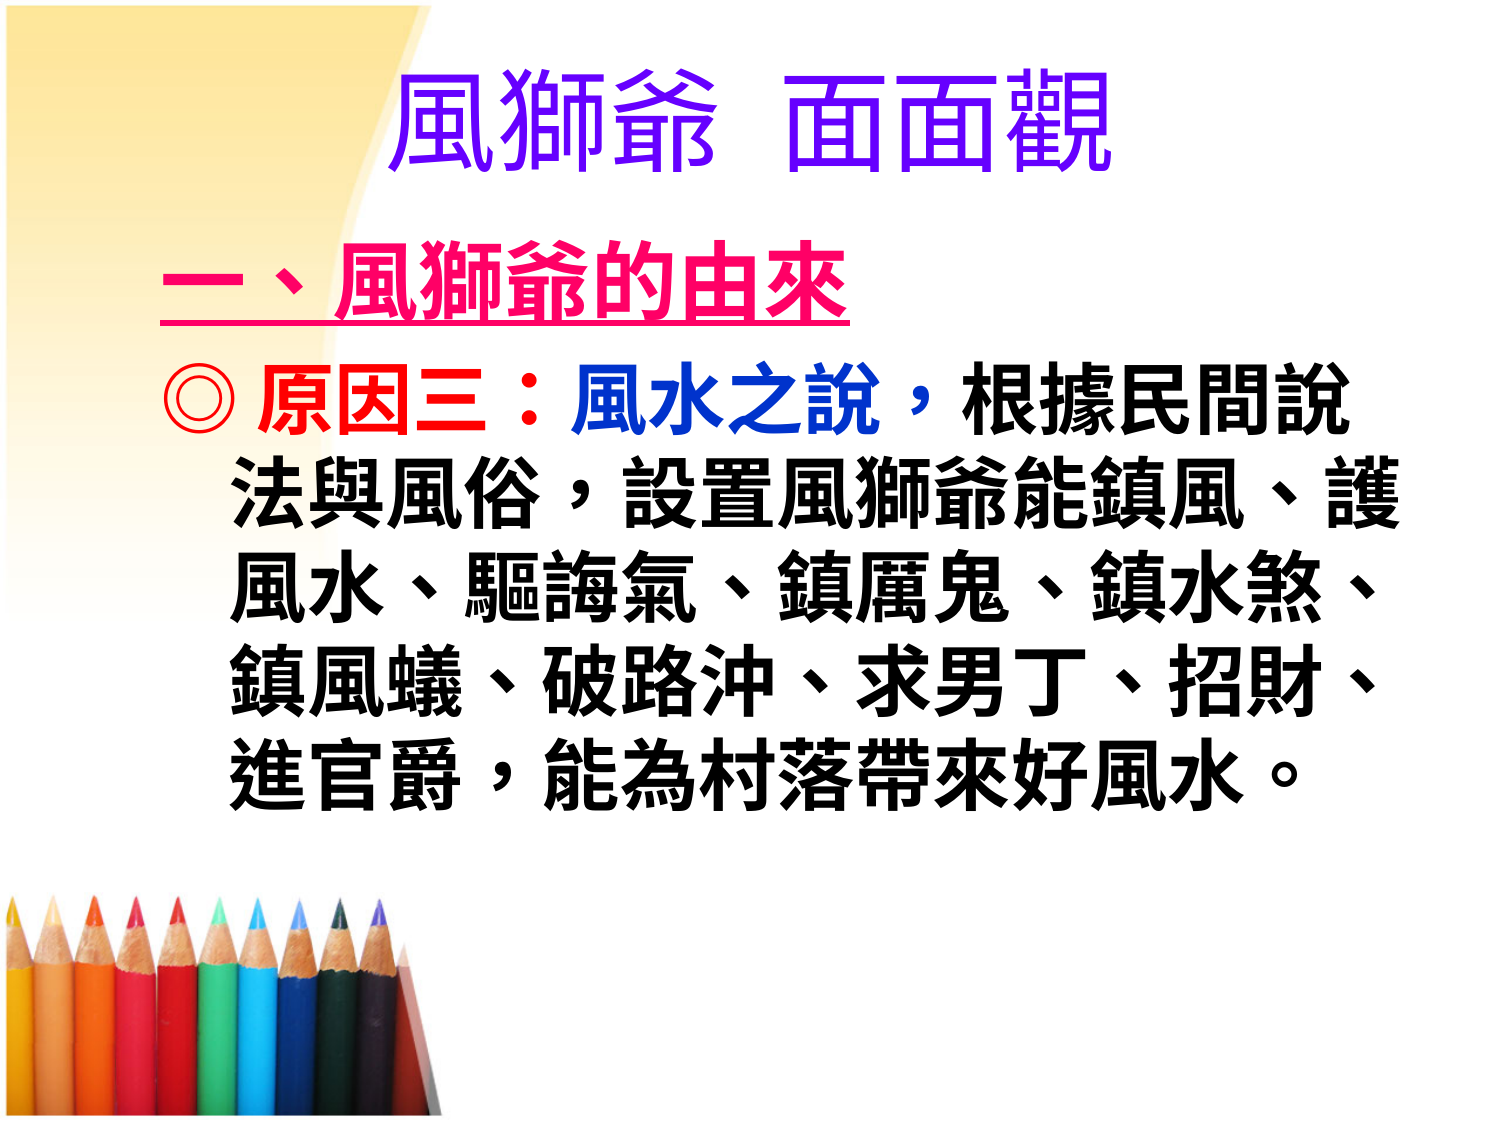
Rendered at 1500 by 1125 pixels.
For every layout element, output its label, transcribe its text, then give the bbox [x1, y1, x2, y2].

picture [0, 0, 1500, 1120]
title 風獅爺 面面觀 [75, 31, 1426, 206]
list 一、風獅爺的由來 ◎原因三：風水之說，根據民間說法與風俗，設置風獅爺能鎮風、護風水、驅誨氣、鎮厲鬼、鎮水煞、鎮風蟻、破路沖、求男丁、招財、進官爵，能為村落帶來好風水。 [76, 220, 1436, 977]
